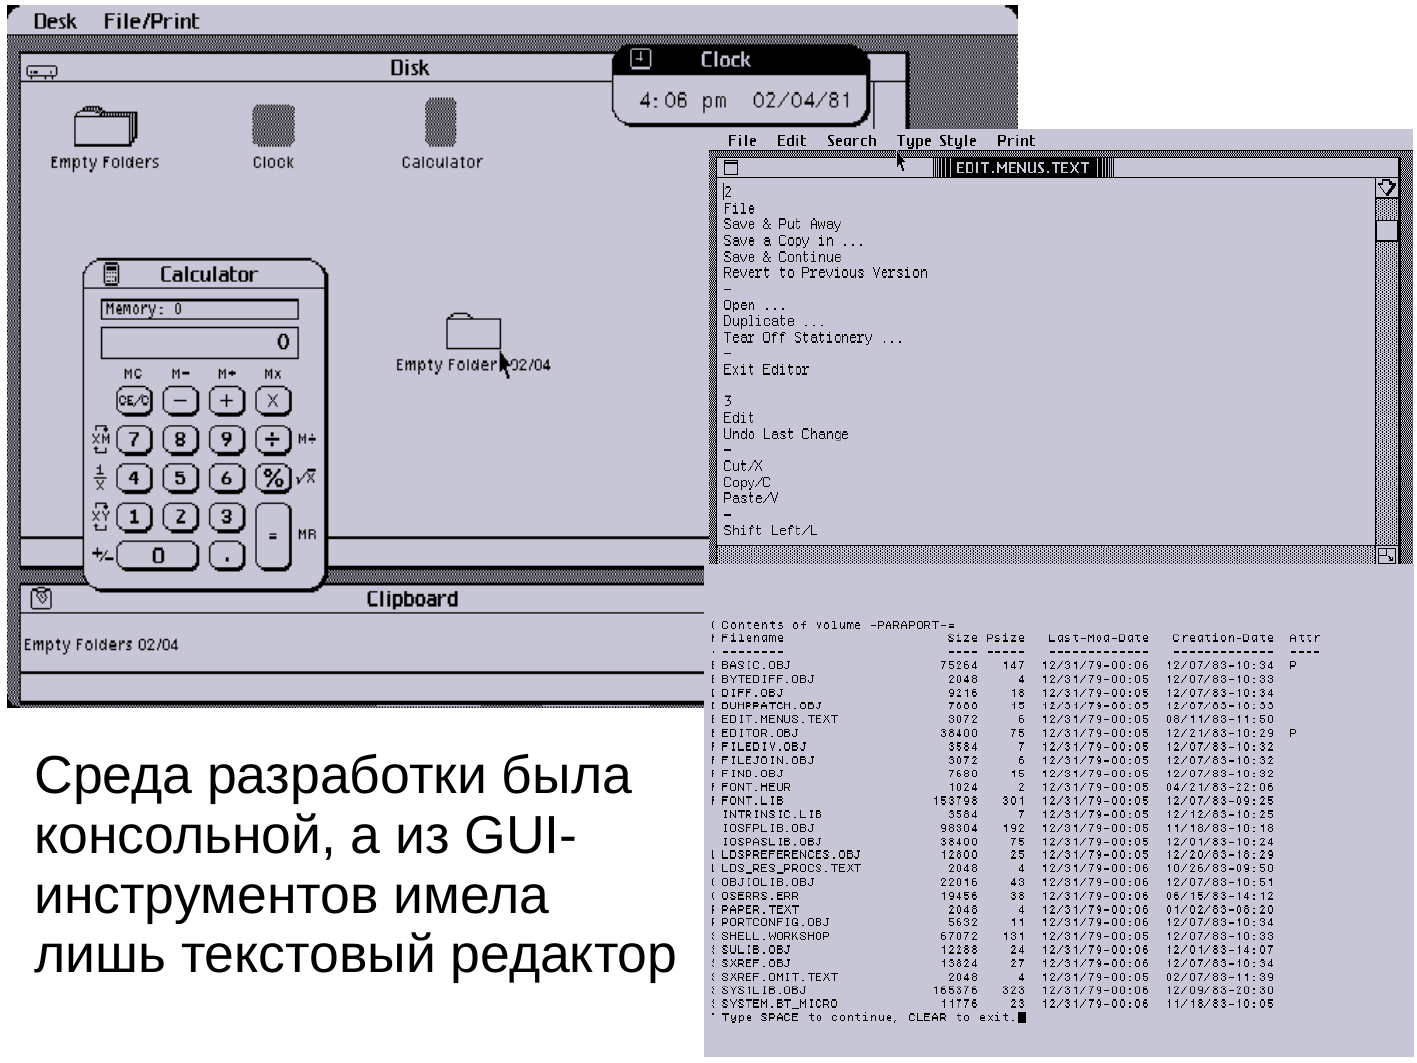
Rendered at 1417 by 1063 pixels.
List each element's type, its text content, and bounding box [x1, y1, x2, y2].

picture [7, 5, 1414, 1057]
text_box Среда разработки была консольной, а из GUI- инструментов имела лишь текстовый редактор [34, 745, 687, 1001]
